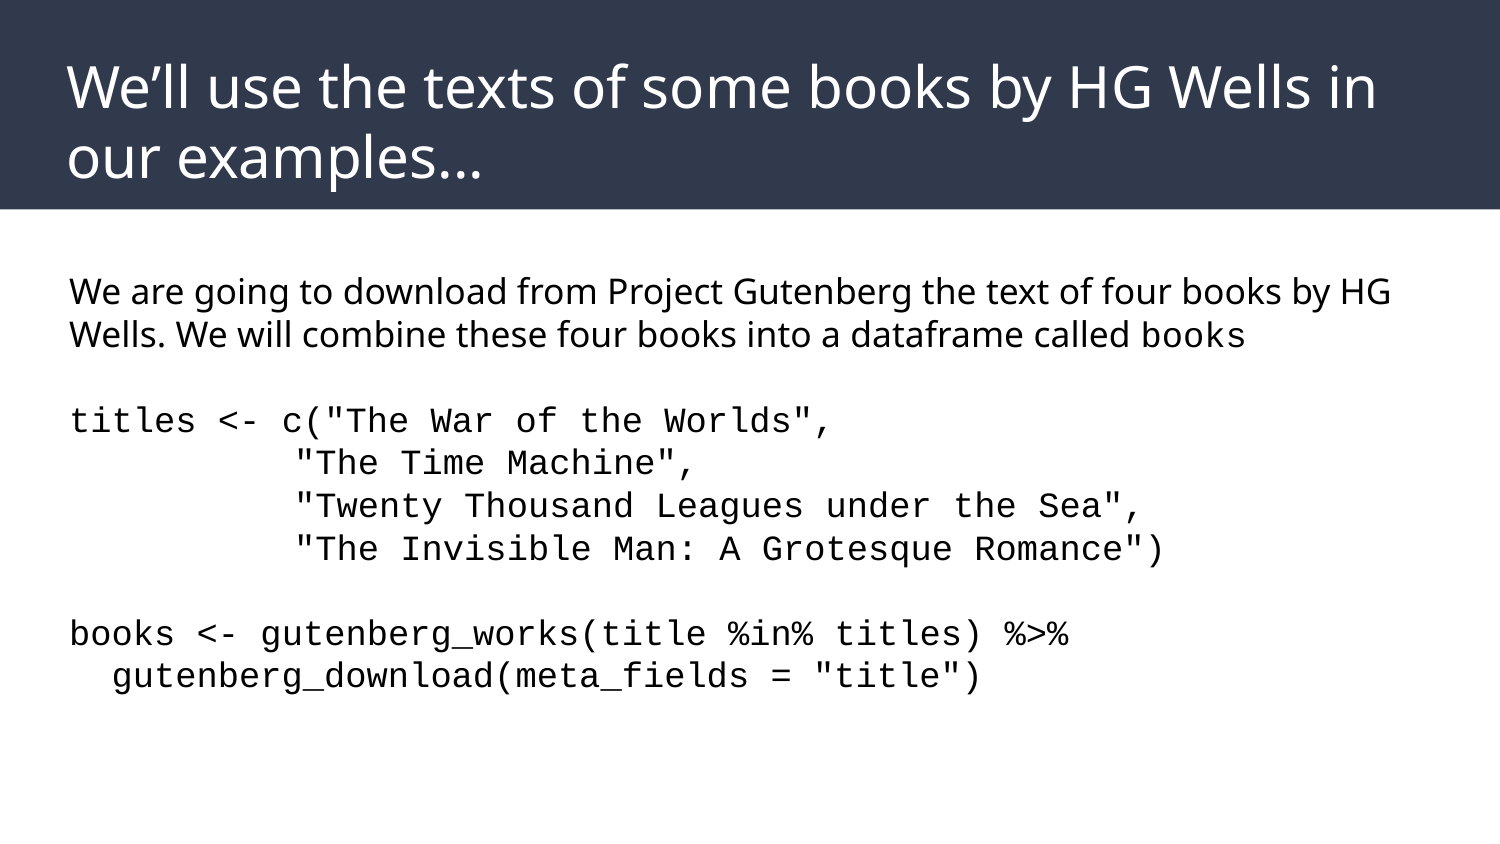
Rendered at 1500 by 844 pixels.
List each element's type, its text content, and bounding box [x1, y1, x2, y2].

text_box We are going to download from Project Gutenberg the text of four books by HG Wells. We will combine these four books into a dataframe called books titles <- c("The War of the Worlds", "The Time Machine", "Twenty Thousand Leagues under the Sea", "The Invisible Man: A Grotesque Romance") books <- gutenberg_works(title %in% titles) %>% gutenberg_download(meta_fields = "title") [54, 254, 1460, 813]
title We’ll use the texts of some books by HG Wells in our examples... [51, 35, 1449, 138]
